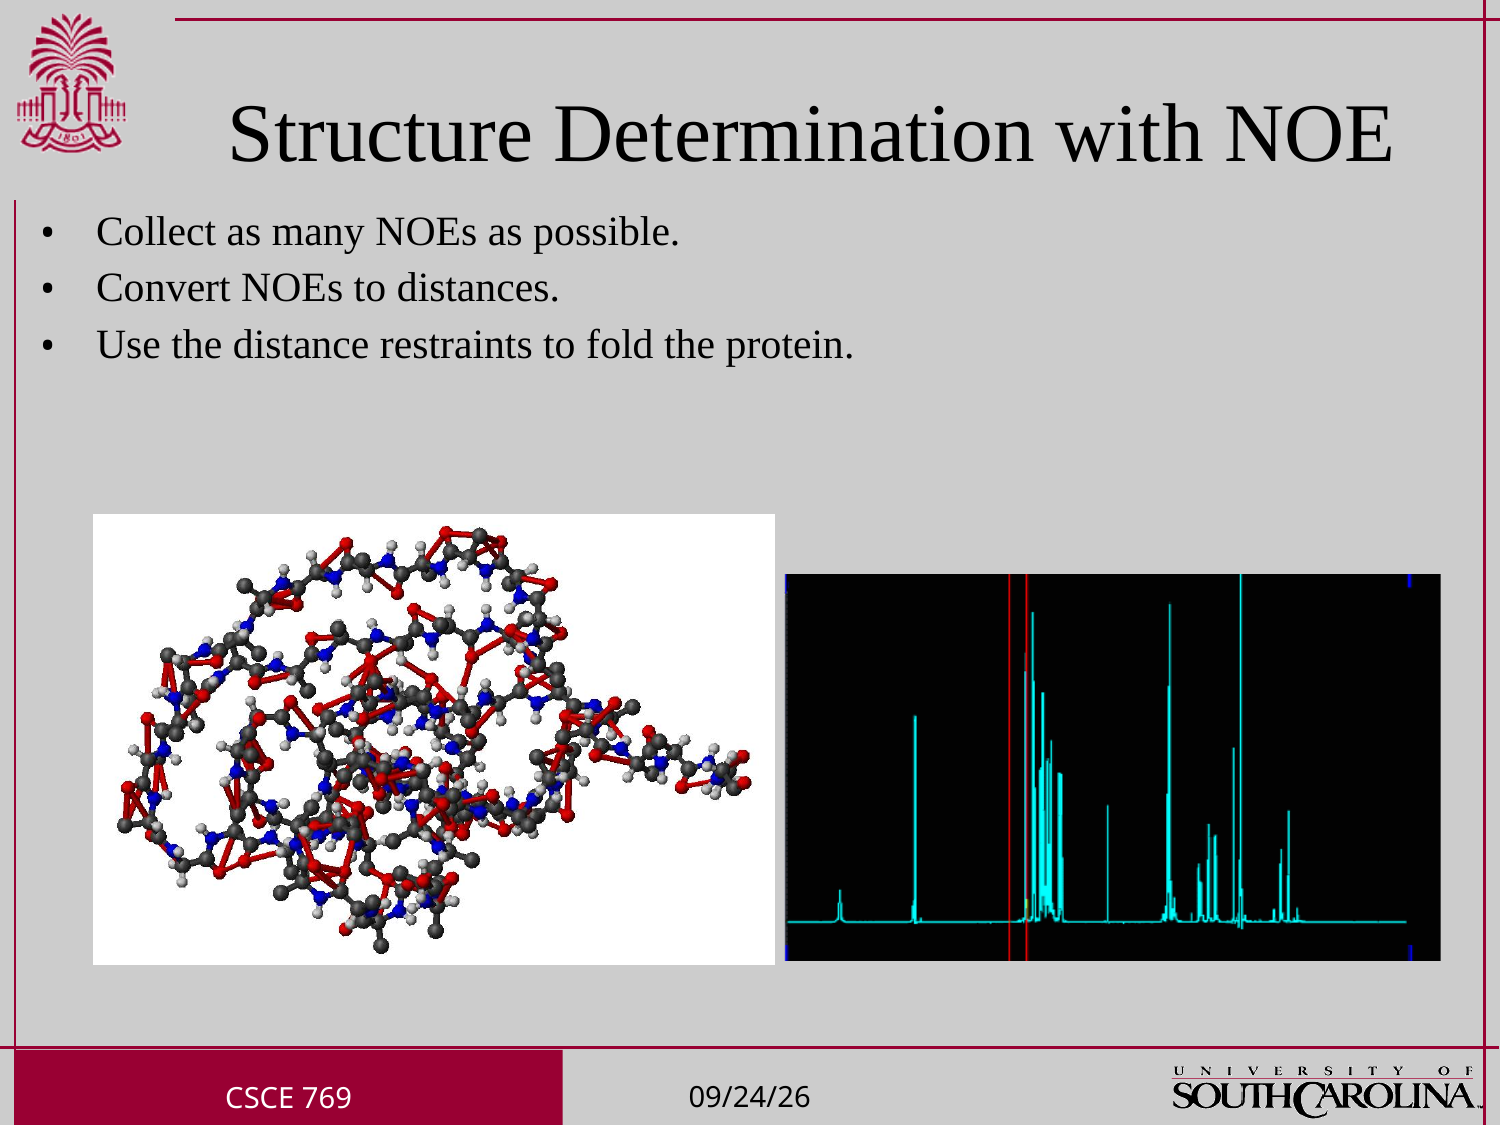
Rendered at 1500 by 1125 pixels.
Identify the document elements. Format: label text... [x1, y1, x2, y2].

picture [12, 12, 131, 155]
picture [1162, 1049, 1483, 1125]
picture [784, 574, 1441, 961]
list Collect as many NOEs as possible. Convert NOEs to distances. Use the distance restraints to fold the protein. [24, 200, 1476, 1028]
title Structure Determination with NOE [174, 9, 1450, 188]
picture [93, 514, 775, 965]
